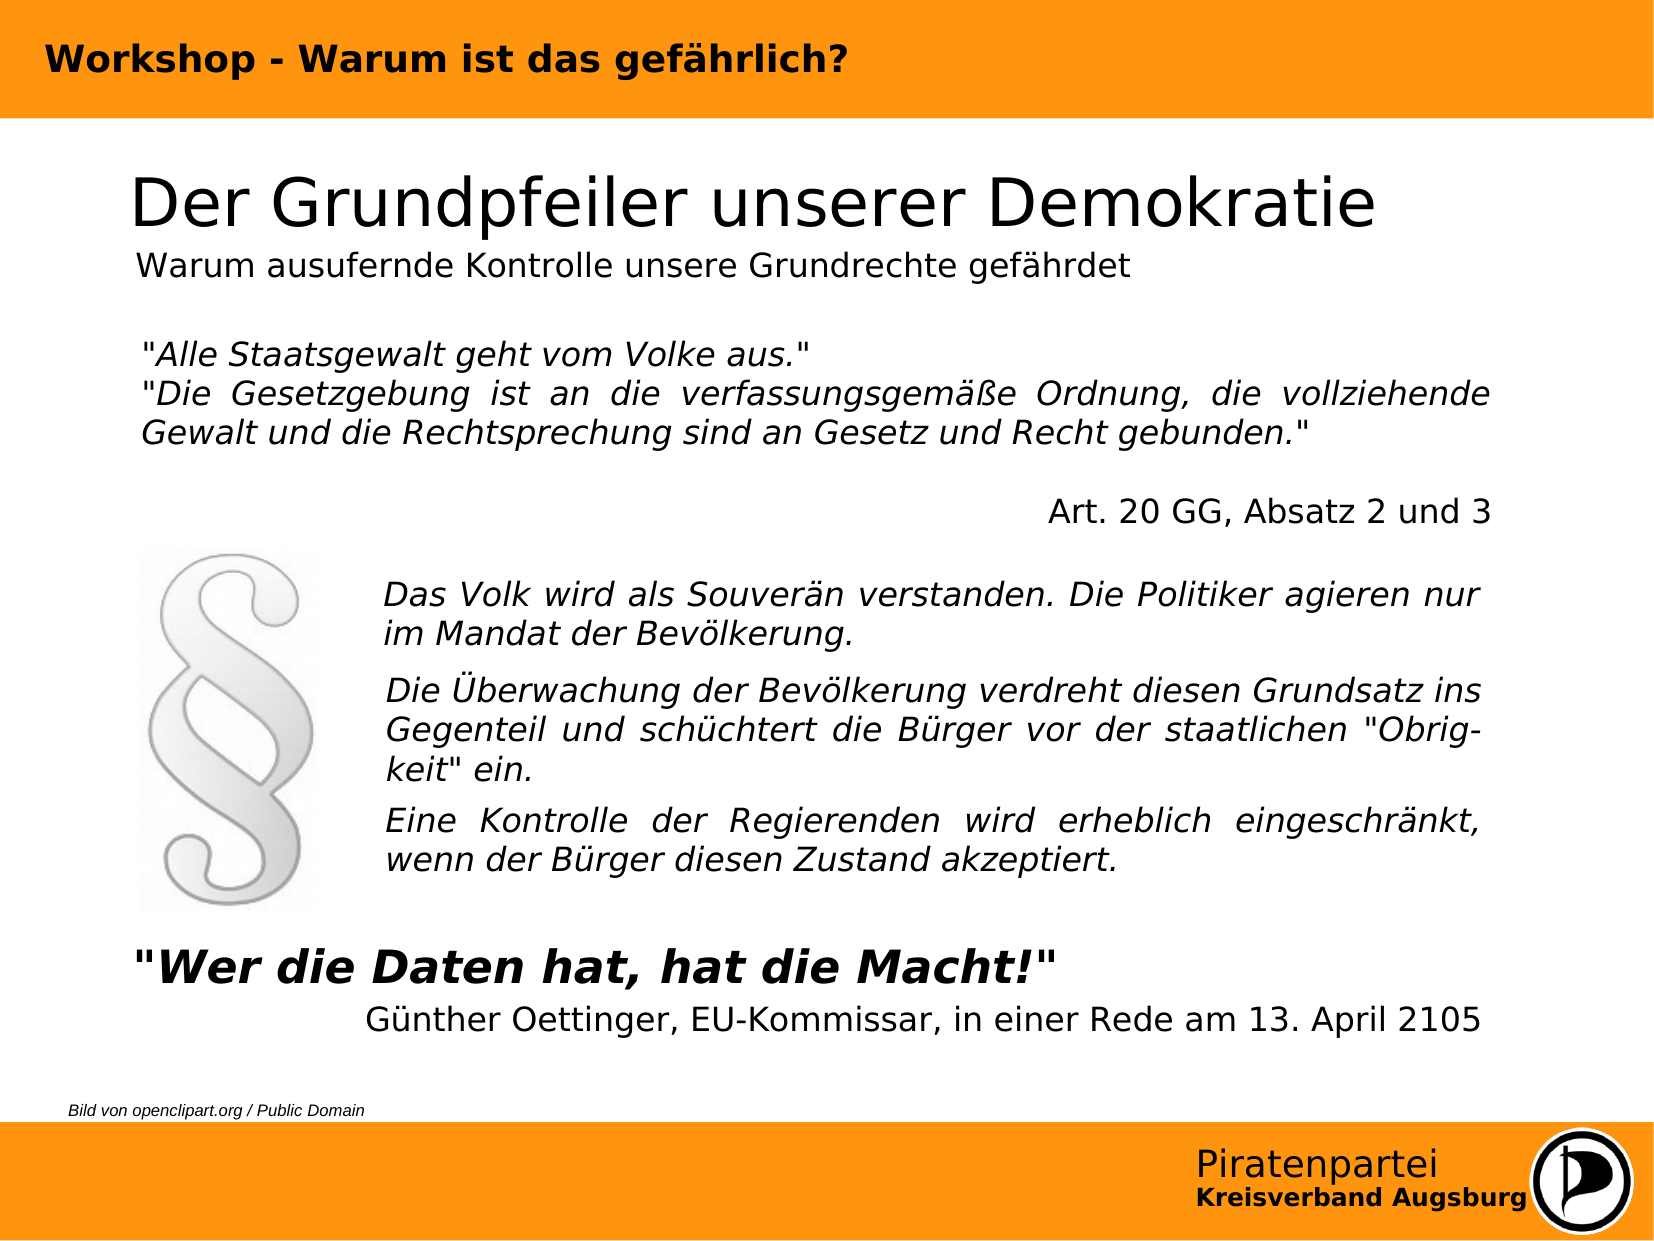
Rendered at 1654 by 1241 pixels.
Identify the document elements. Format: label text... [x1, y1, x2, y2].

text_box Bild von openclipart.org / Public Domain [53, 1092, 395, 1127]
text_box Günther Oettinger, EU-Kommissar, in einer Rede am 13. April 2105 [117, 991, 1500, 1060]
text_box Die Überwachung der Bevölkerung verdreht diesen Grundsatz ins Gegenteil und schüchtert die Bürger vor der staatlichen "Obrig-keit" ein. [371, 663, 1499, 800]
text_box Das Volk wird als Souverän verstanden. Die Politiker agieren nur im Mandat der Bevölkerung. [368, 567, 1496, 666]
text_box Warum ausufernde Kontrolle unsere Grundrechte gefährdet [120, 237, 1502, 307]
text_box Der Grundpfeiler unserer Demokratie [115, 155, 1560, 248]
text_box "Wer die Daten hat, hat die Macht!" [117, 932, 1500, 991]
text_box Eine Kontrolle der Regierenden wird erheblich eingeschränkt, wenn der Bürger diesen Zustand akzeptiert. [370, 792, 1498, 905]
text_box Workshop - Warum ist das gefährlich? [29, 29, 1329, 88]
picture [1529, 1127, 1634, 1235]
text_box "Alle Staatsgewalt geht vom Volke aus." "Die Gesetzgebung ist an die verfassungsgemäße Ordnung, die vollziehende Gewalt und die Rechtsprechung sind an Gesetz und Recht gebunden." Art. 20 GG, Absatz 2 und 3 [126, 327, 1508, 546]
picture [140, 548, 318, 914]
